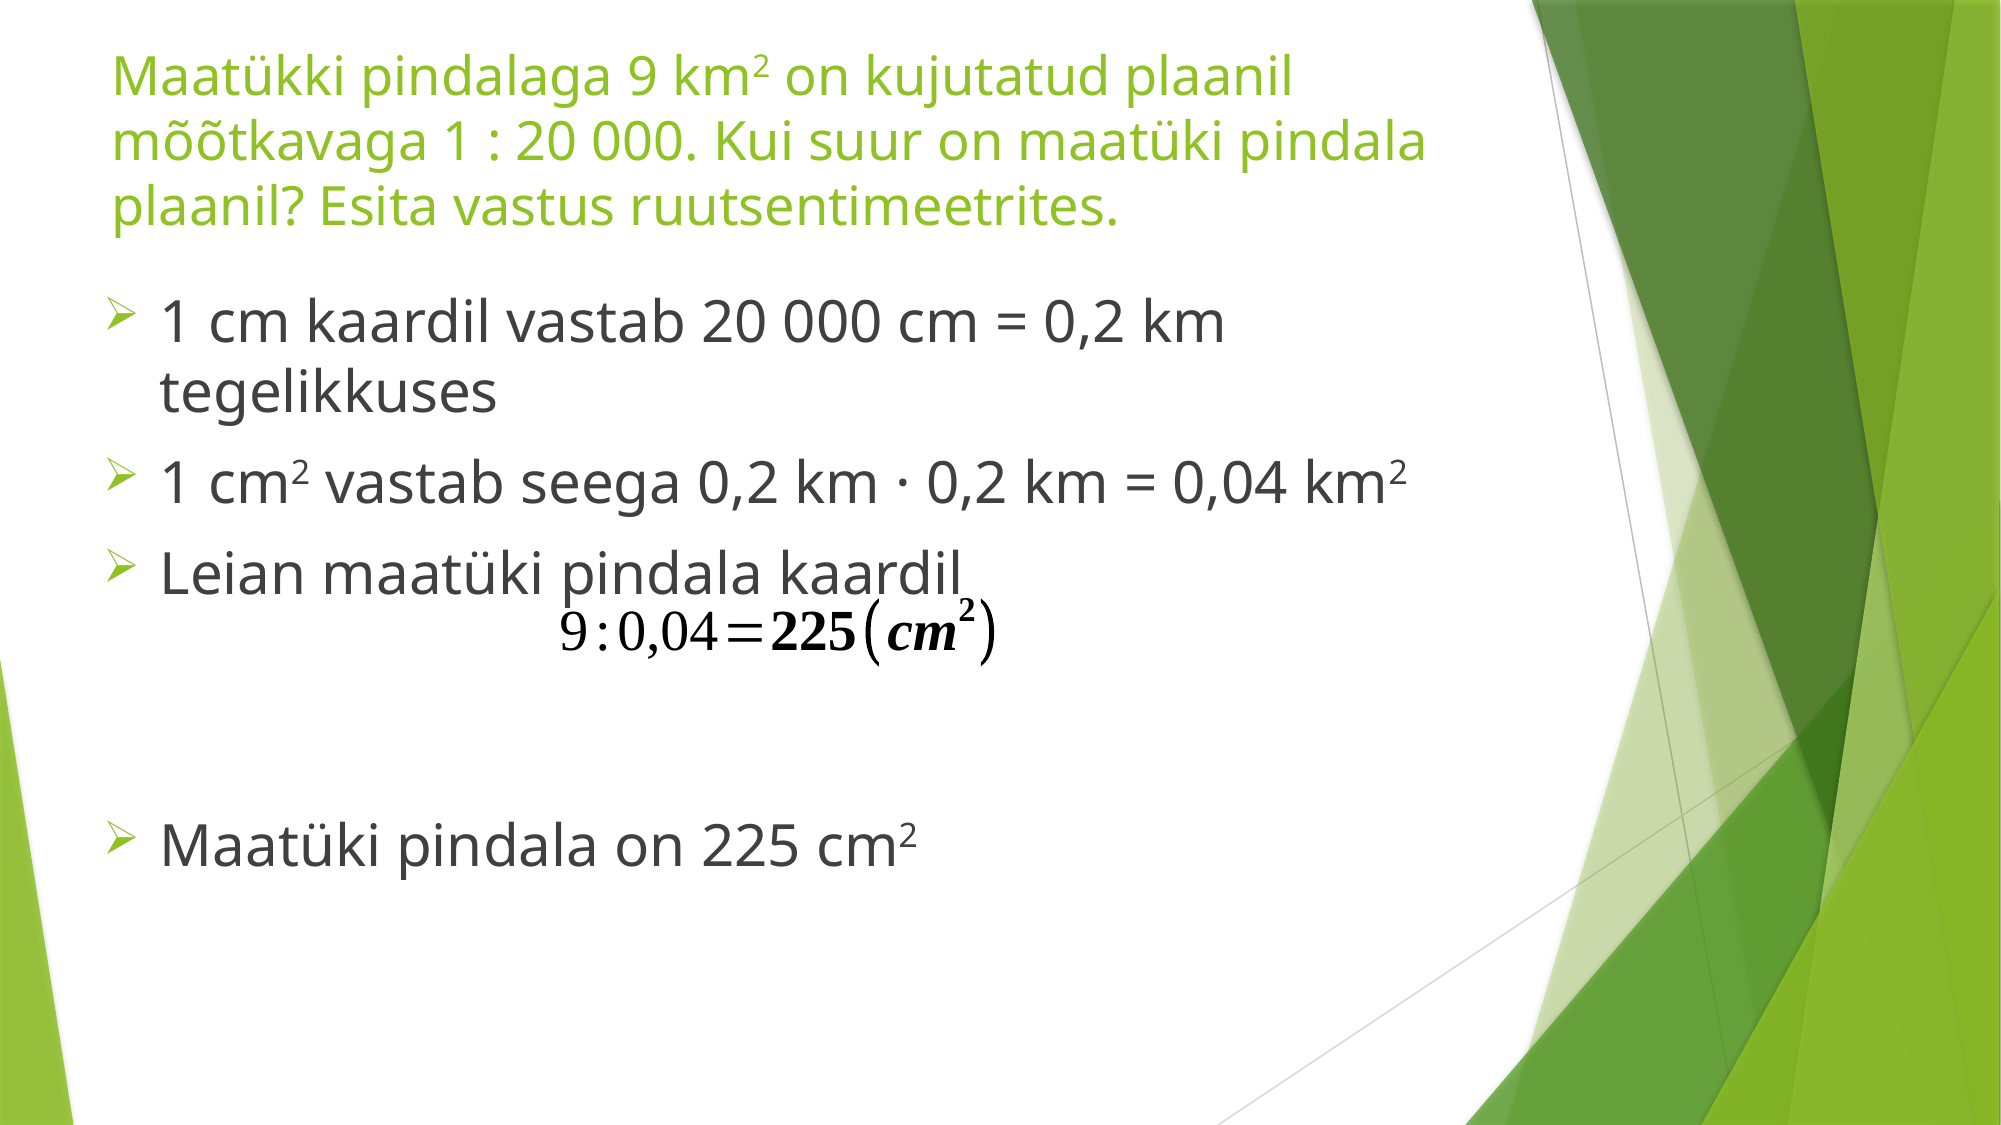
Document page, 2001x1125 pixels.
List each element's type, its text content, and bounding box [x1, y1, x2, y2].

list 1 cm kaardil vastab 20 000 cm = 0,2 km tegelikkuses 1 cm2 vastab seega 0,2 km · 0,2 km = 0,04 km2 Leian maatüki pindala kaardil Maatüki pindala on 225 cm2 [88, 276, 1546, 1004]
title Maatükki pindalaga 9 km2 on kujutatud plaanil mõõtkavaga 1 : 20 000. Kui suur on maatüki pindala plaanil? Esita vastus ruutsentimeetrites. [96, 33, 1565, 251]
chart [552, 590, 1004, 668]
